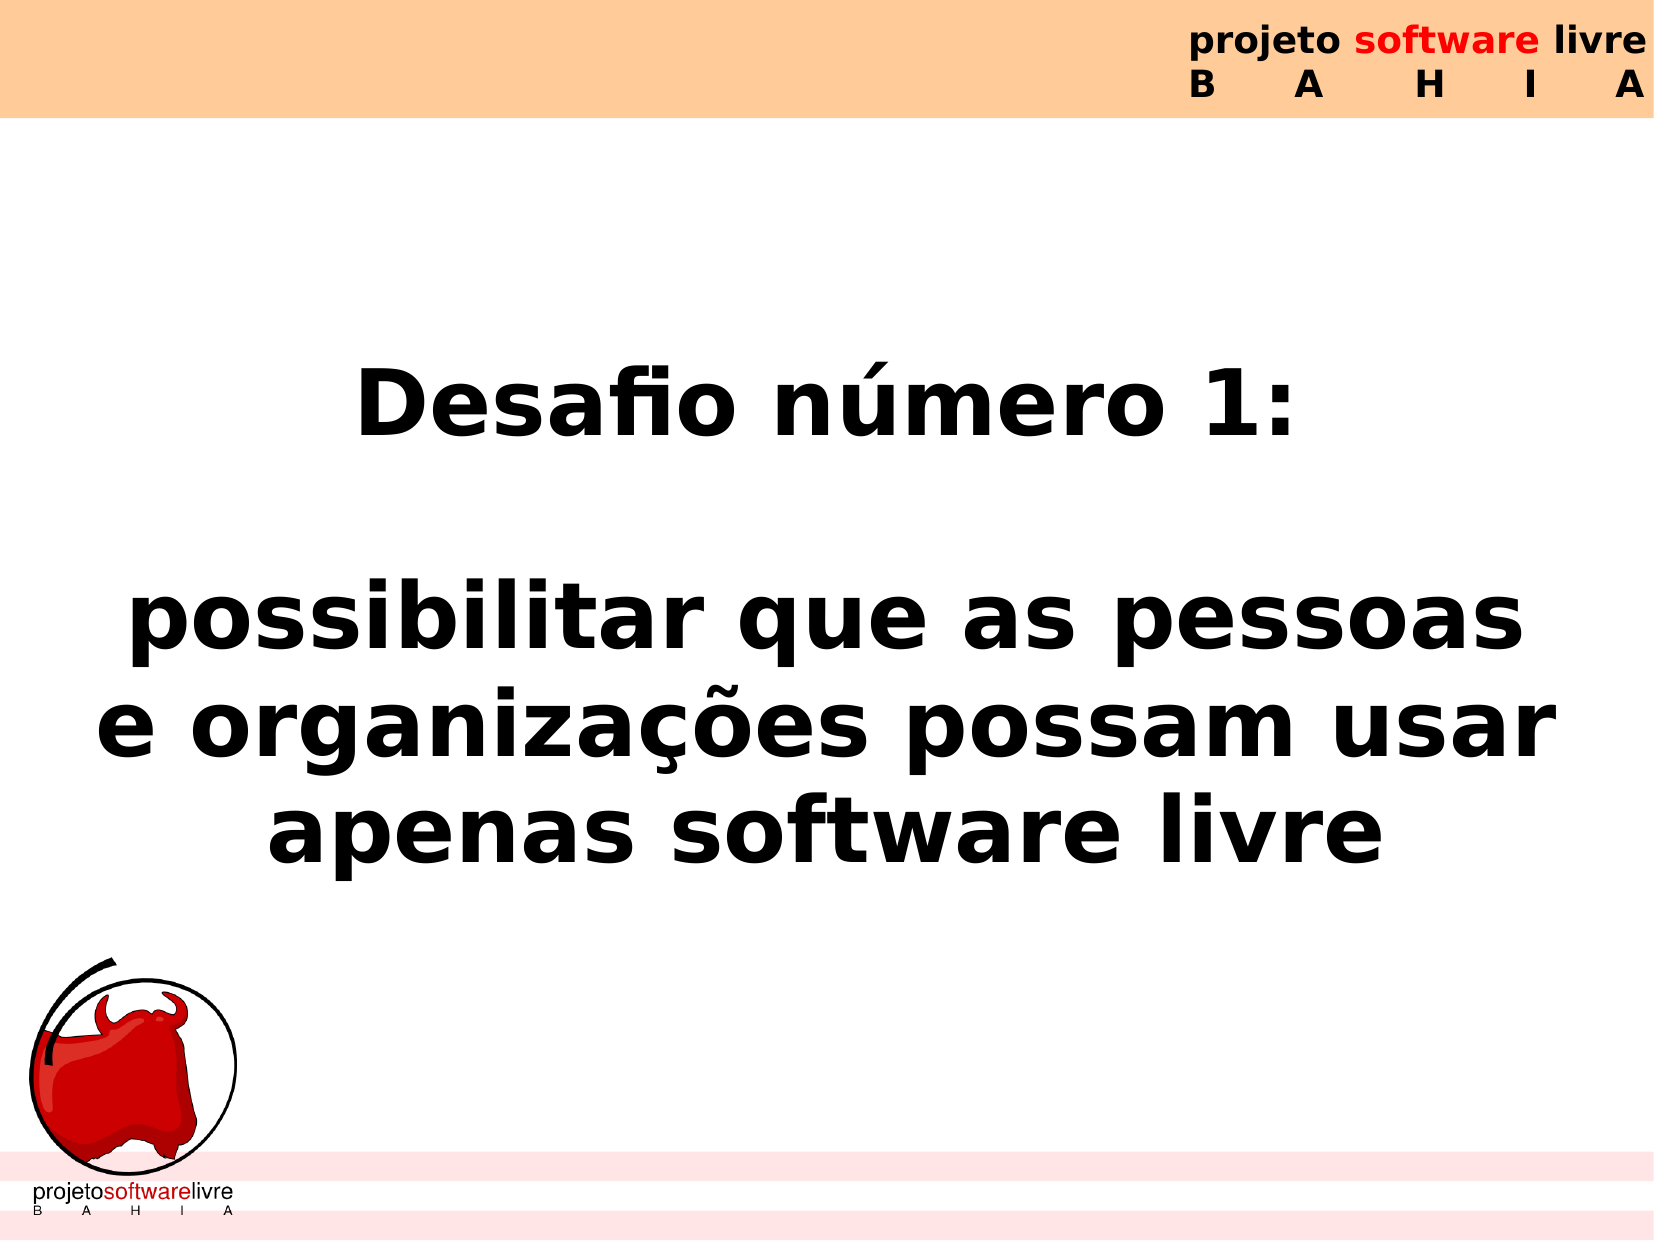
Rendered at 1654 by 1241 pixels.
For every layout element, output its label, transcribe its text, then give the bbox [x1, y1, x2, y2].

title Desafio número 1: possibilitar que as pessoas e organizações possam usar apenas software livre [82, 349, 1571, 885]
picture [29, 957, 237, 1215]
